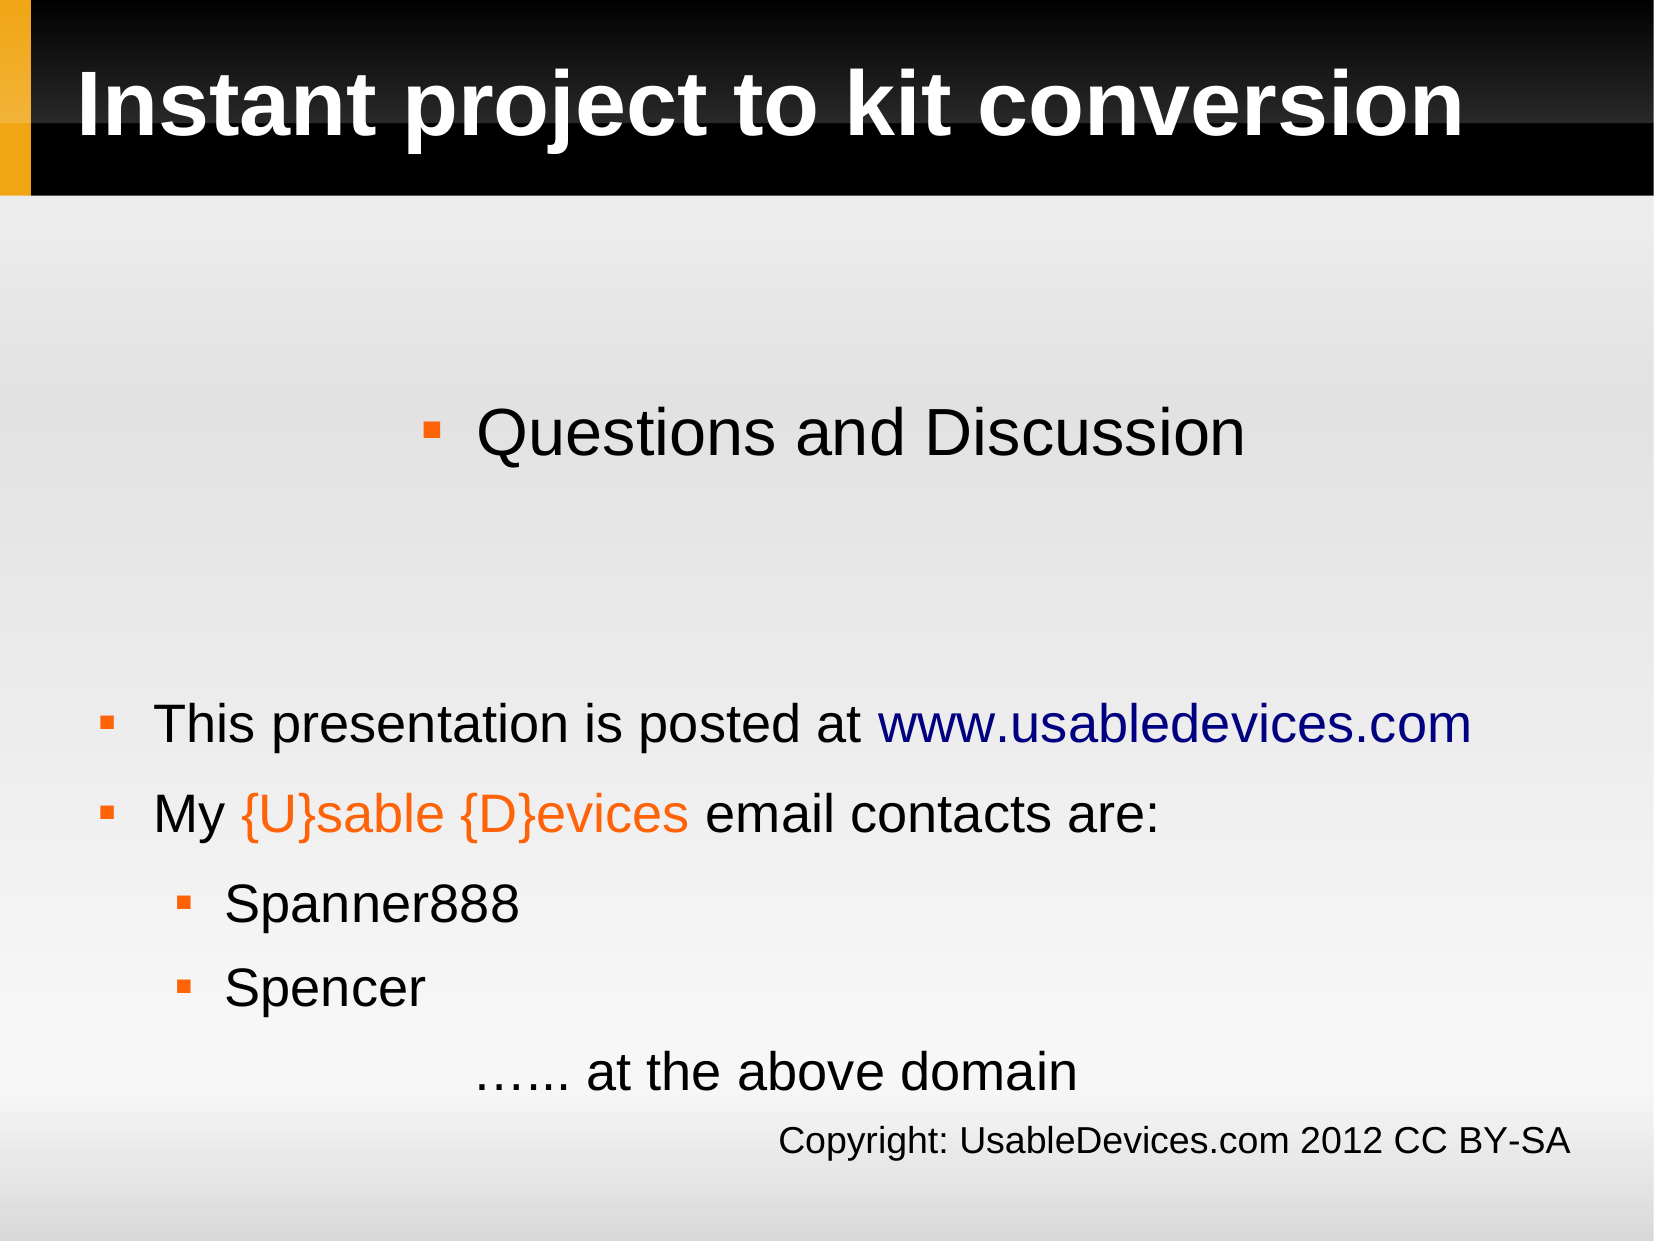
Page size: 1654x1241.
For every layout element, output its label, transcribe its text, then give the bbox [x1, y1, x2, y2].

list Questions and Discussion This presentation is posted at www.usabledevices.com My {U}sable {D}evices email contacts are: Spanner888 Spencer …... at the above domain Copyright: UsableDevices.com 2012 CC BY-SA [82, 290, 1571, 1217]
title Instant project to kit conversion [76, 0, 1565, 208]
picture [0, 0, 1654, 1241]
